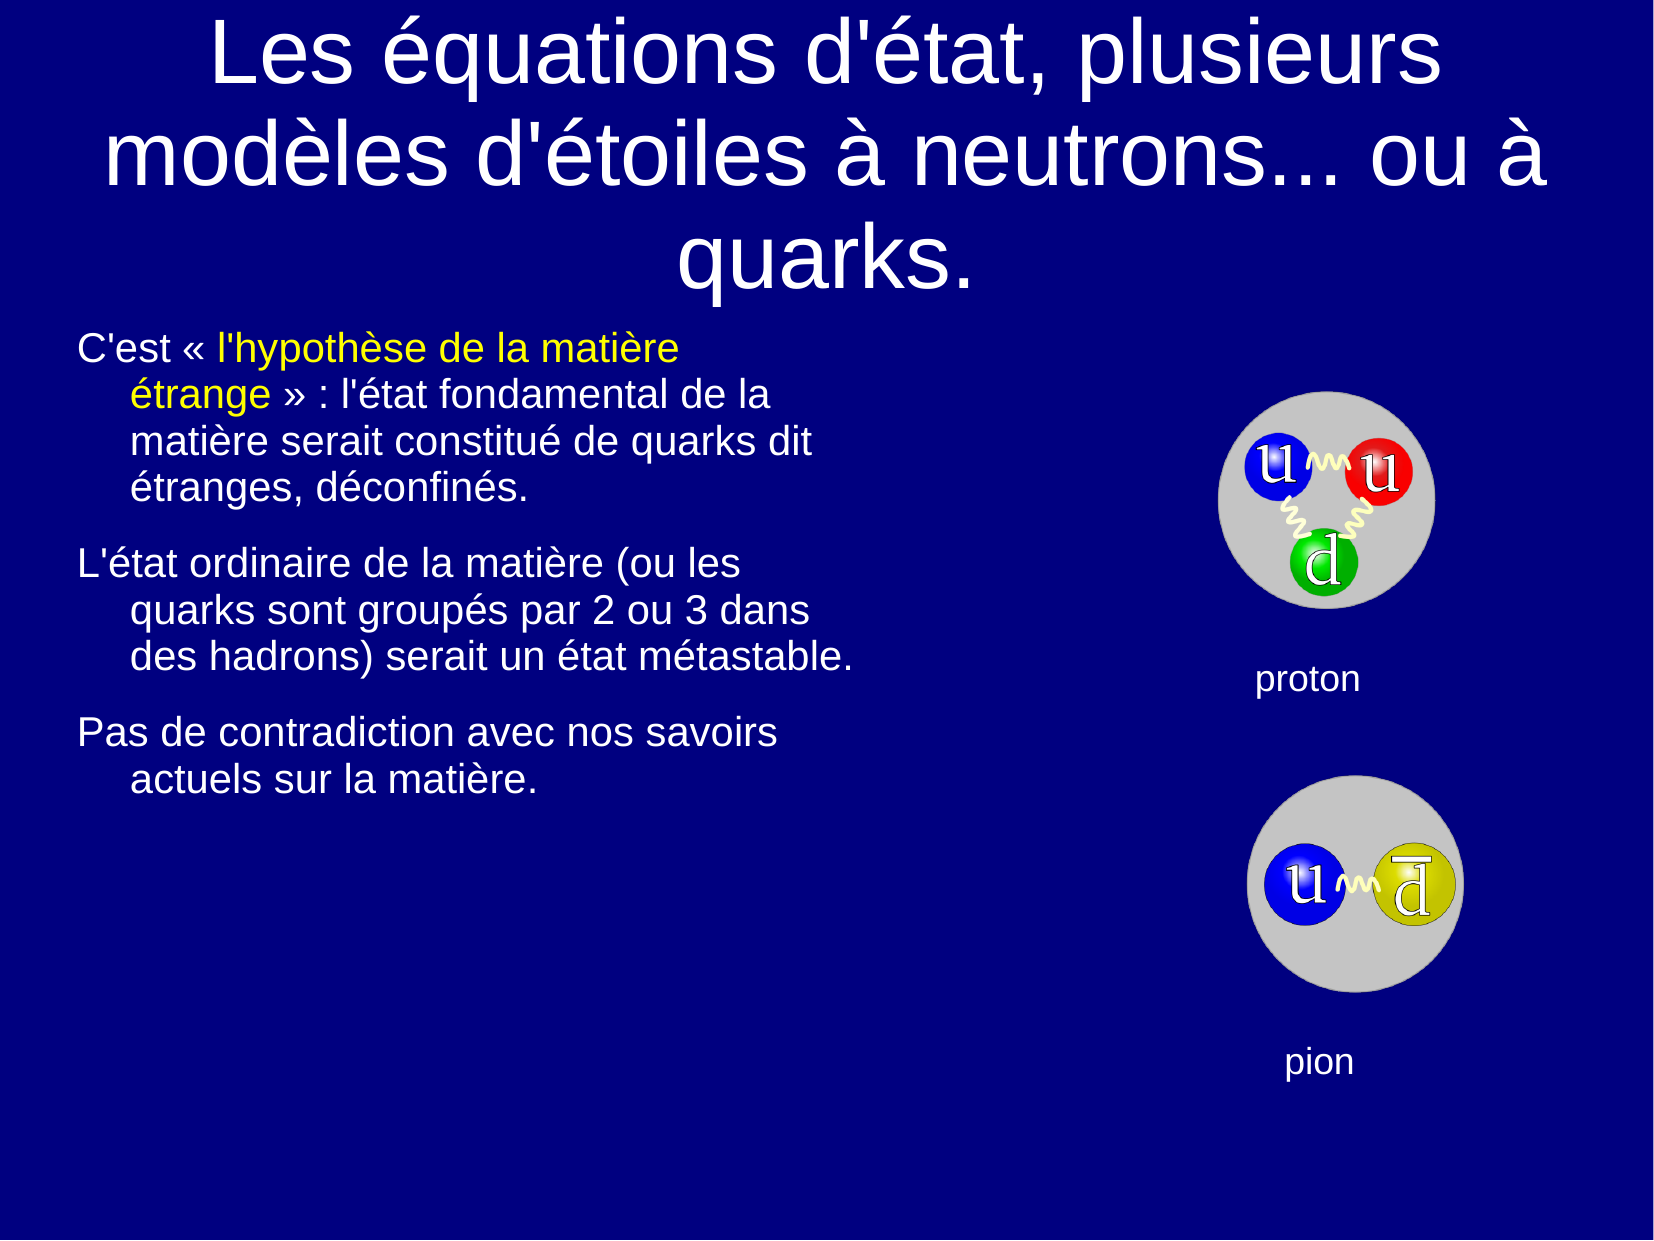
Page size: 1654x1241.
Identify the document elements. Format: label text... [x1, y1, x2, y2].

list C'est « l'hypothèse de la matière étrange » : l'état fondamental de la matière serait constitué de quarks dit étranges, déconfinés. L'état ordinaire de la matière (ou les quarks sont groupés par 2 ou 3 dans des hadrons) serait un état métastable. Pas de contradiction avec nos savoirs actuels sur la matière. [59, 324, 857, 1129]
text_box pion [1269, 1033, 1370, 1091]
title Les équations d'état, plusieurs modèles d'étoiles à neutrons... ou à quarks. [82, 0, 1571, 308]
picture [1210, 738, 1506, 1034]
text_box proton [1240, 649, 1376, 707]
picture [1181, 354, 1477, 650]
